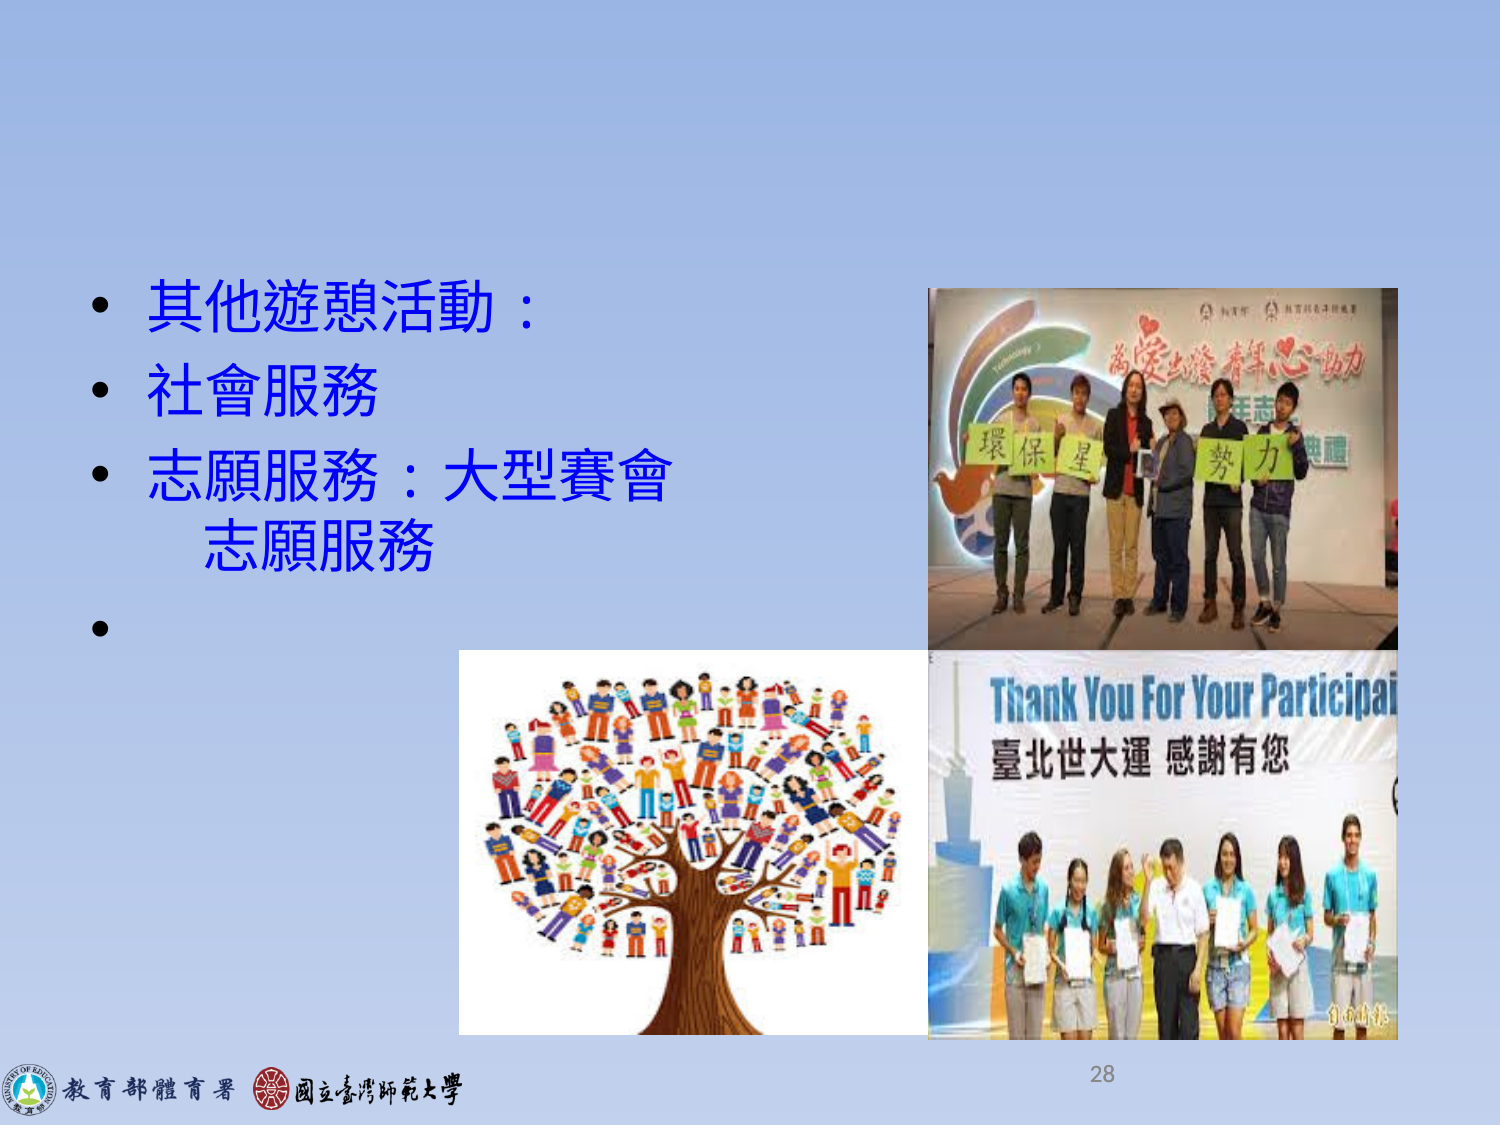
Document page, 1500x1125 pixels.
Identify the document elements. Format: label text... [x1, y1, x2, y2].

picture [459, 288, 1398, 1040]
list 其他遊憩活動: 社會服務 志願服務:大型賽會志願服務 [75, 262, 738, 1005]
text_box [1074, 1042, 1426, 1103]
